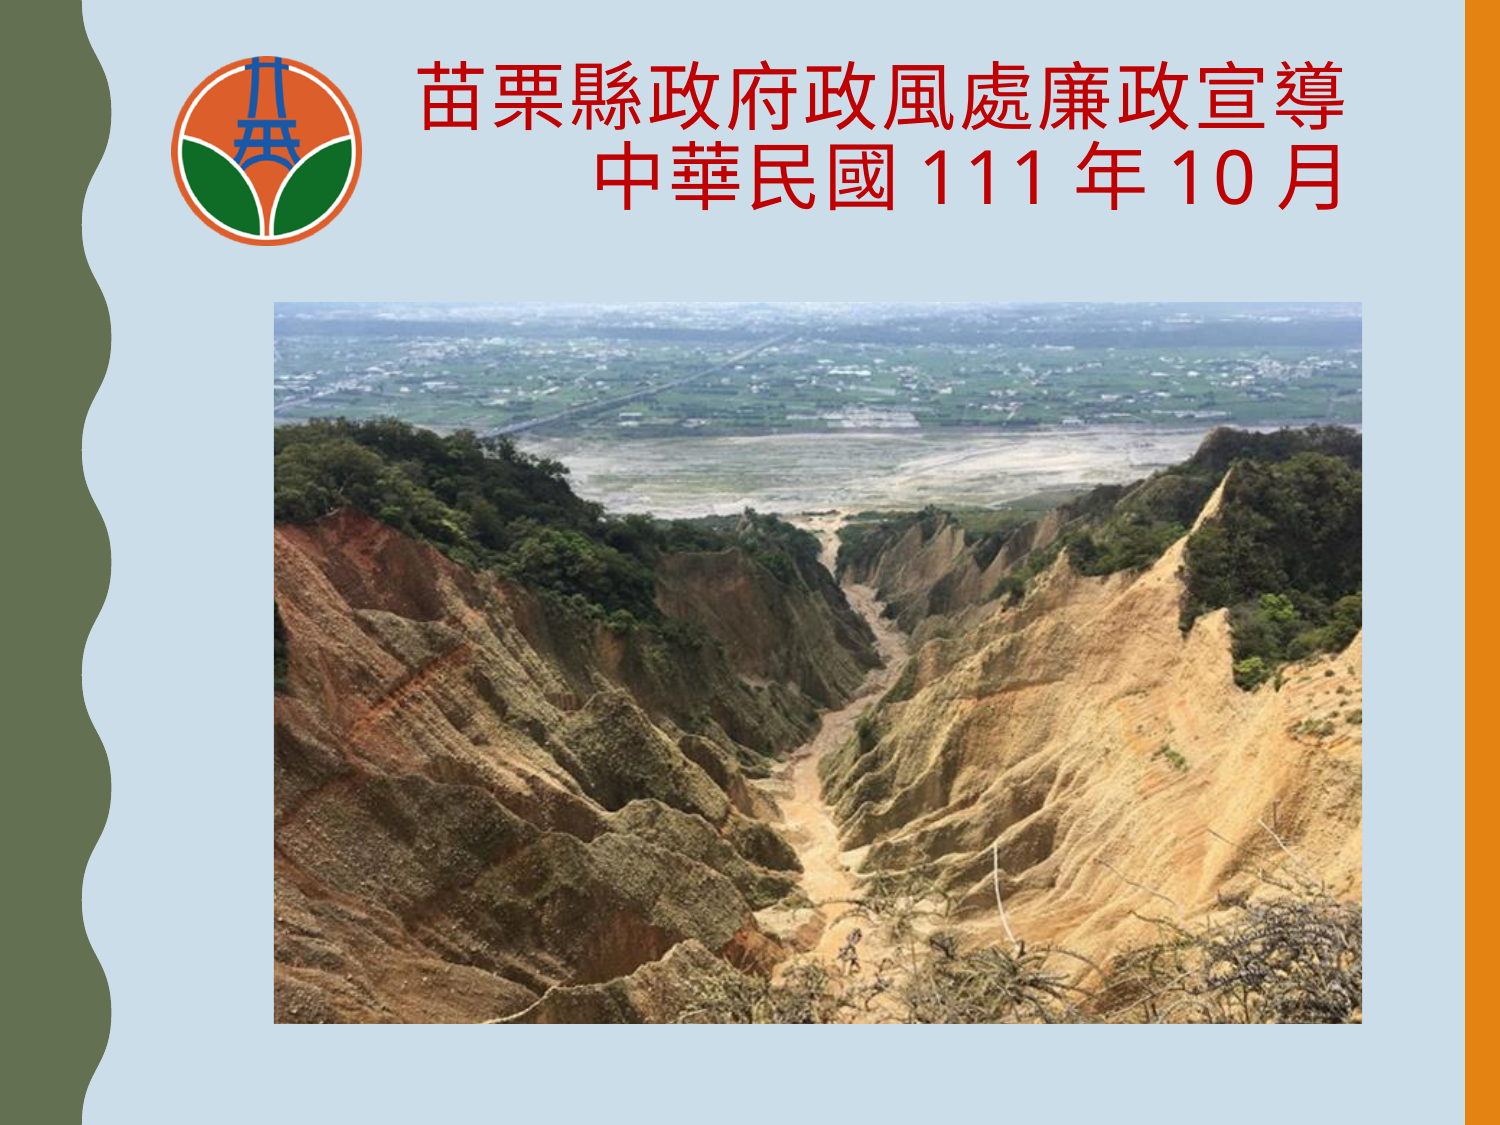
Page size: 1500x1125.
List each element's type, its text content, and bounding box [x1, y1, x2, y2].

picture [171, 56, 362, 246]
picture [273, 302, 1363, 1024]
title 苗栗縣政府政風處廉政宣導 中華民國111年10月 [395, 52, 1366, 240]
